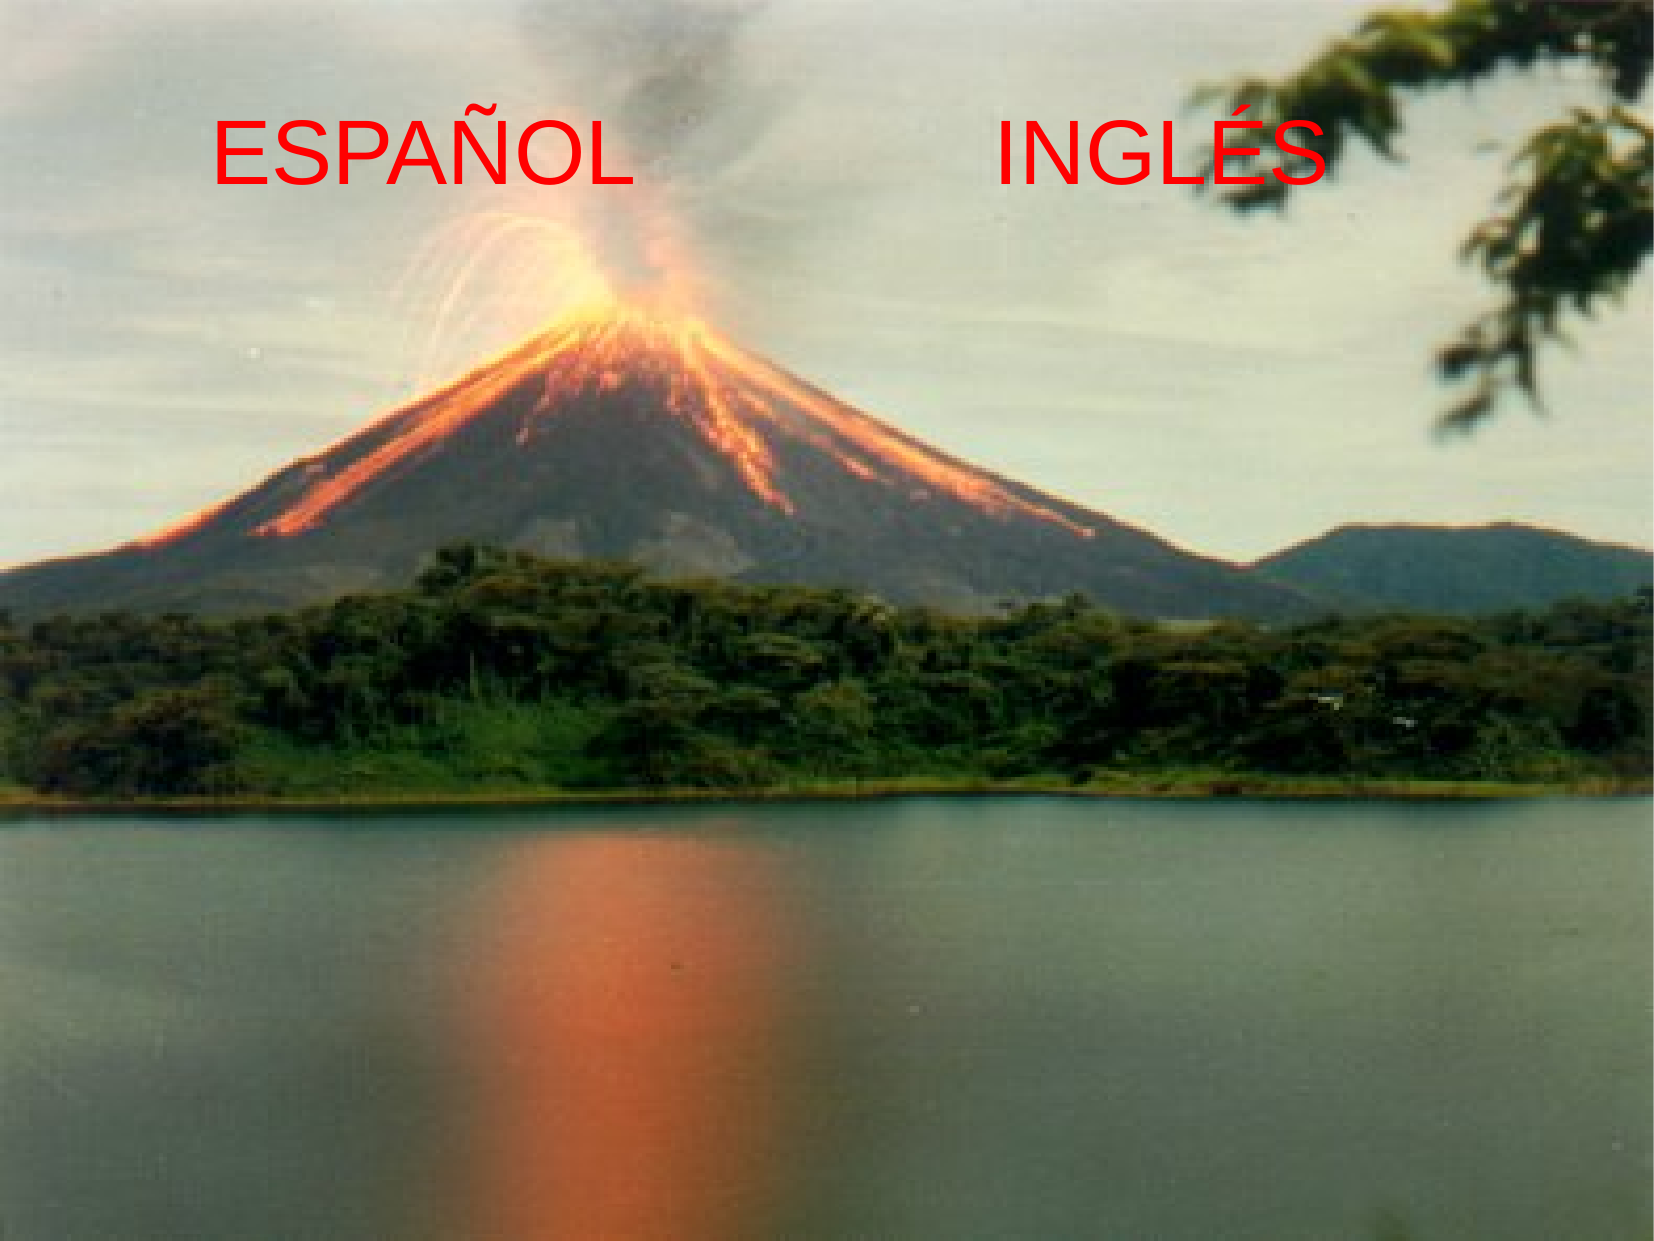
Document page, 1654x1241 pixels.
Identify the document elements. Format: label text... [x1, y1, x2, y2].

title ESPAÑOL INGLÉS [82, 49, 1571, 257]
picture [0, 0, 1654, 1241]
